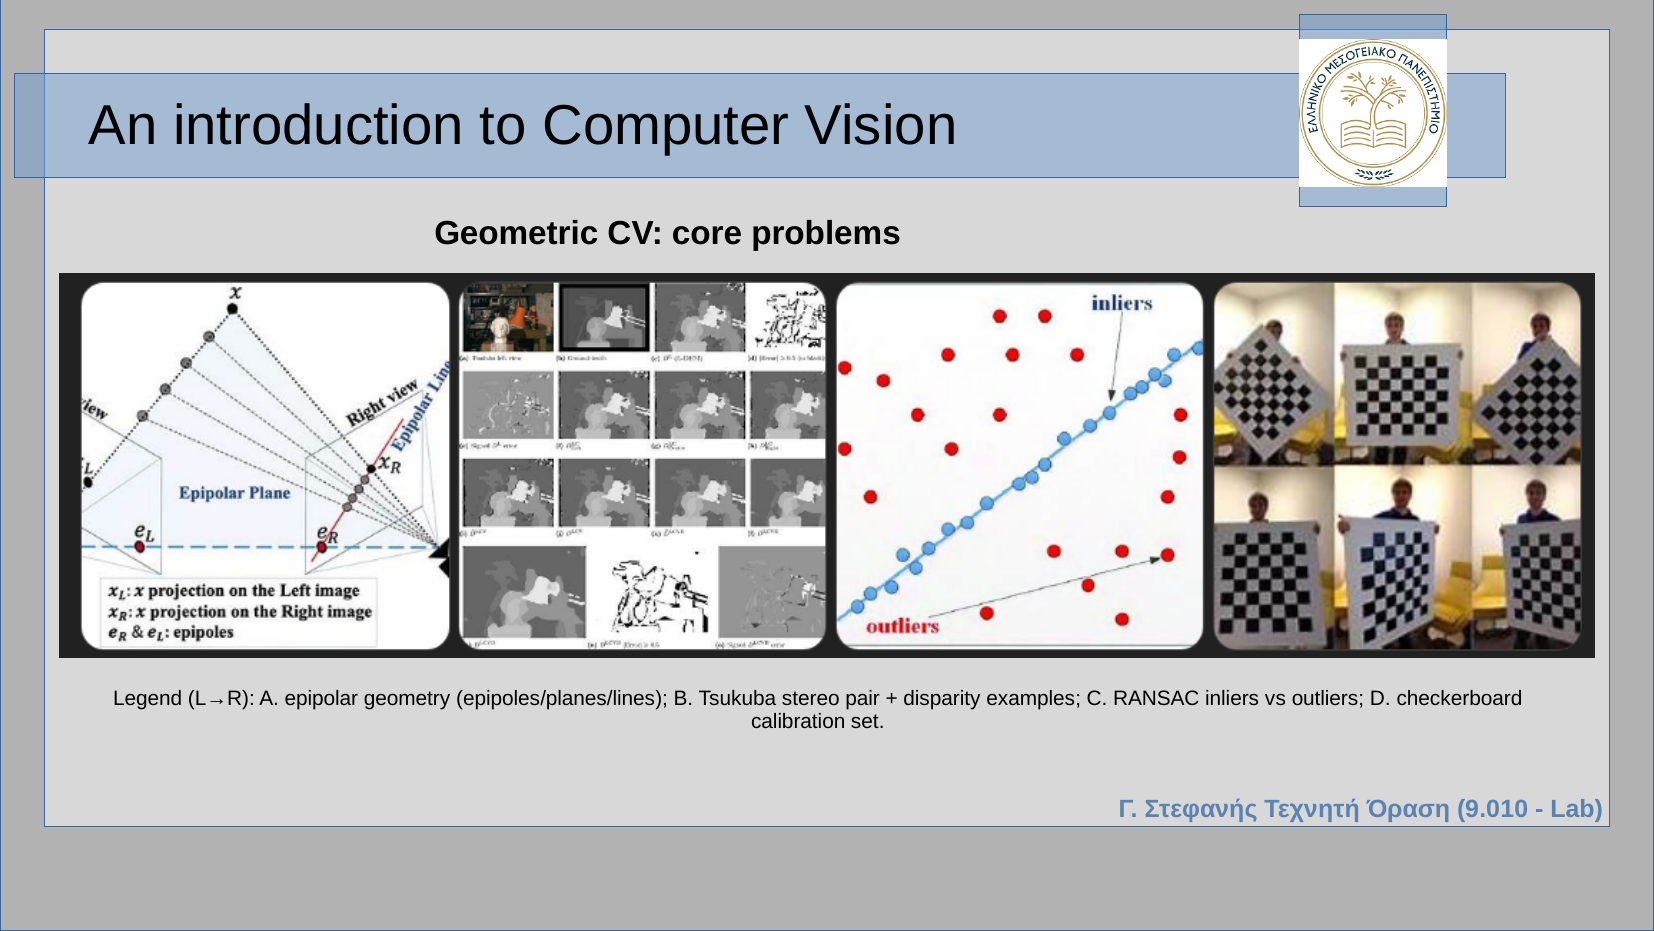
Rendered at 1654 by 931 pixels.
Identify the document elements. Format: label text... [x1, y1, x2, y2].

picture [59, 273, 1595, 658]
text_box Legend (L→R): A. epipolar geometry (epipoles/planes/lines); B. Tsukuba stereo pair + disparity examples; C. RANSAC inliers vs outliers; D. checkerboard calibration set. [70, 679, 1565, 741]
text_box Γ. Στεφανής Τεχνητή Όραση (9.010 - Lab) [1092, 772, 1630, 844]
text_box Geometric CV: core problems [66, 206, 1270, 259]
title An introduction to Computer Vision [1447, 73, 1506, 178]
title An introduction to Computer Vision [88, 73, 1299, 178]
picture [1299, 39, 1447, 187]
